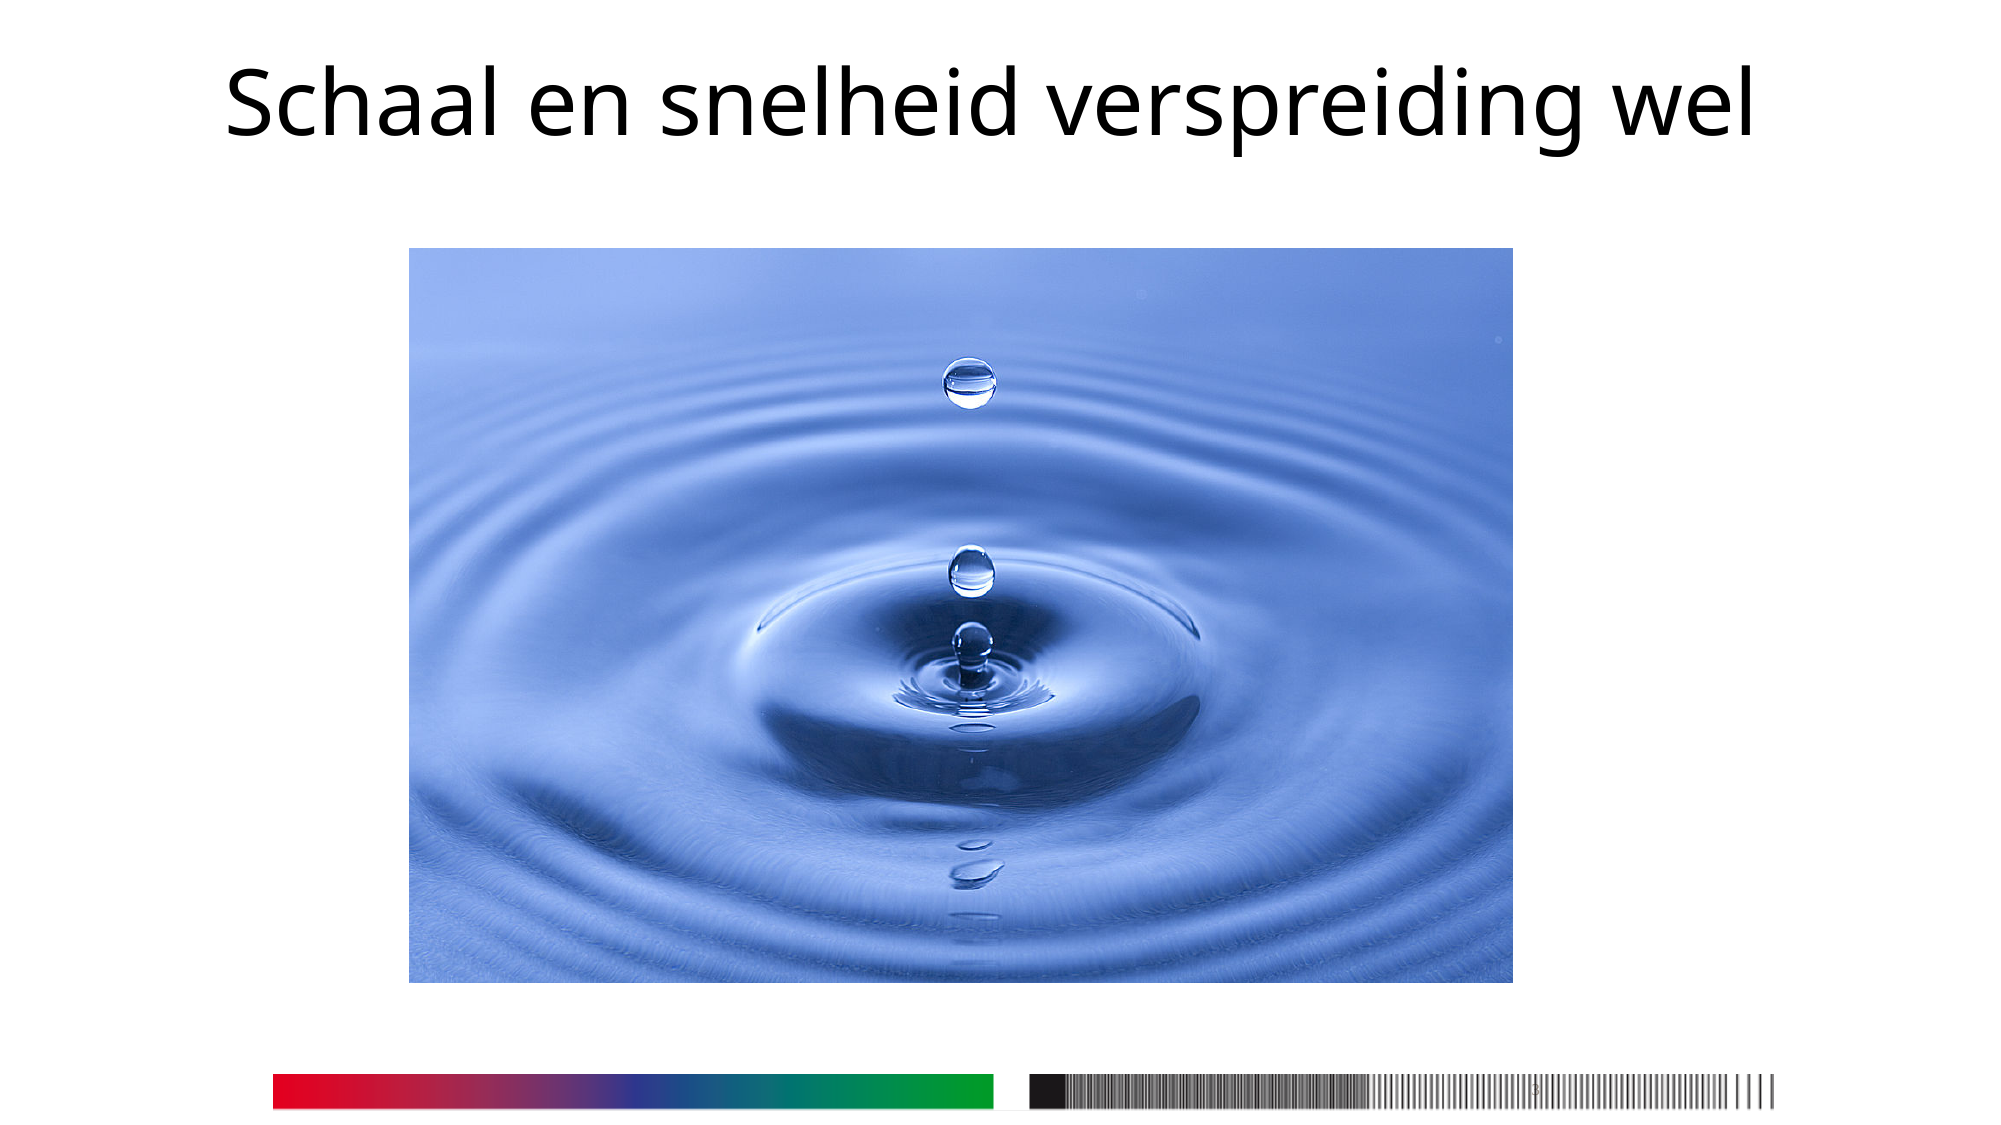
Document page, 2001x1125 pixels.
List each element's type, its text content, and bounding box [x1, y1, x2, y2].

title Schaal en snelheid verspreiding wel [55, 56, 1930, 157]
picture [409, 248, 1513, 983]
picture [273, 1074, 1774, 1125]
